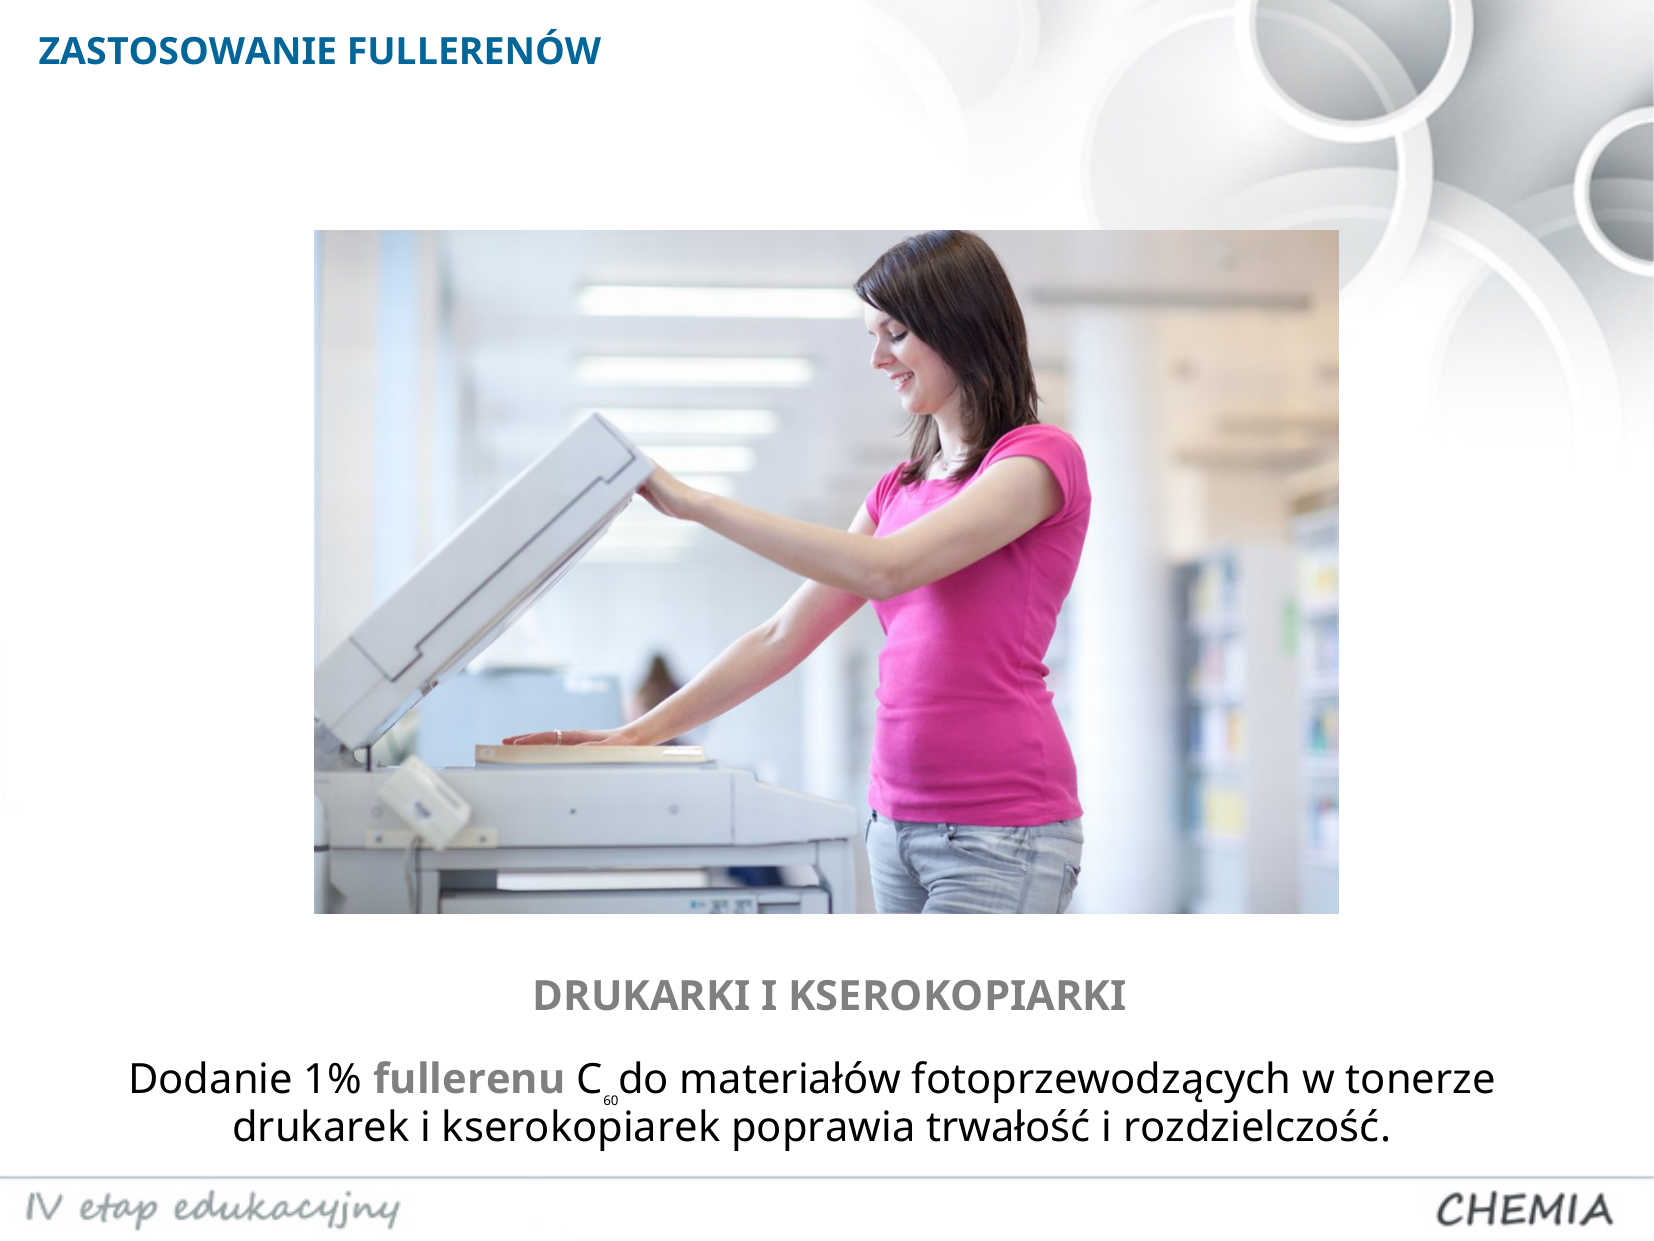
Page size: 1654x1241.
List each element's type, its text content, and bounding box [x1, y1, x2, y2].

text_box Dodanie 1% fullerenu C60do materiałów fotoprzewodzących w tonerze drukarek i kserokopiarek poprawia trwałość i rozdzielczość. [88, 1045, 1536, 1160]
picture [0, 0, 1654, 1241]
text_box ZASTOSOWANIE FULLERENÓW [23, 23, 1276, 81]
text_box DRUKARKI I KSEROKOPIARKI [224, 915, 1436, 1024]
